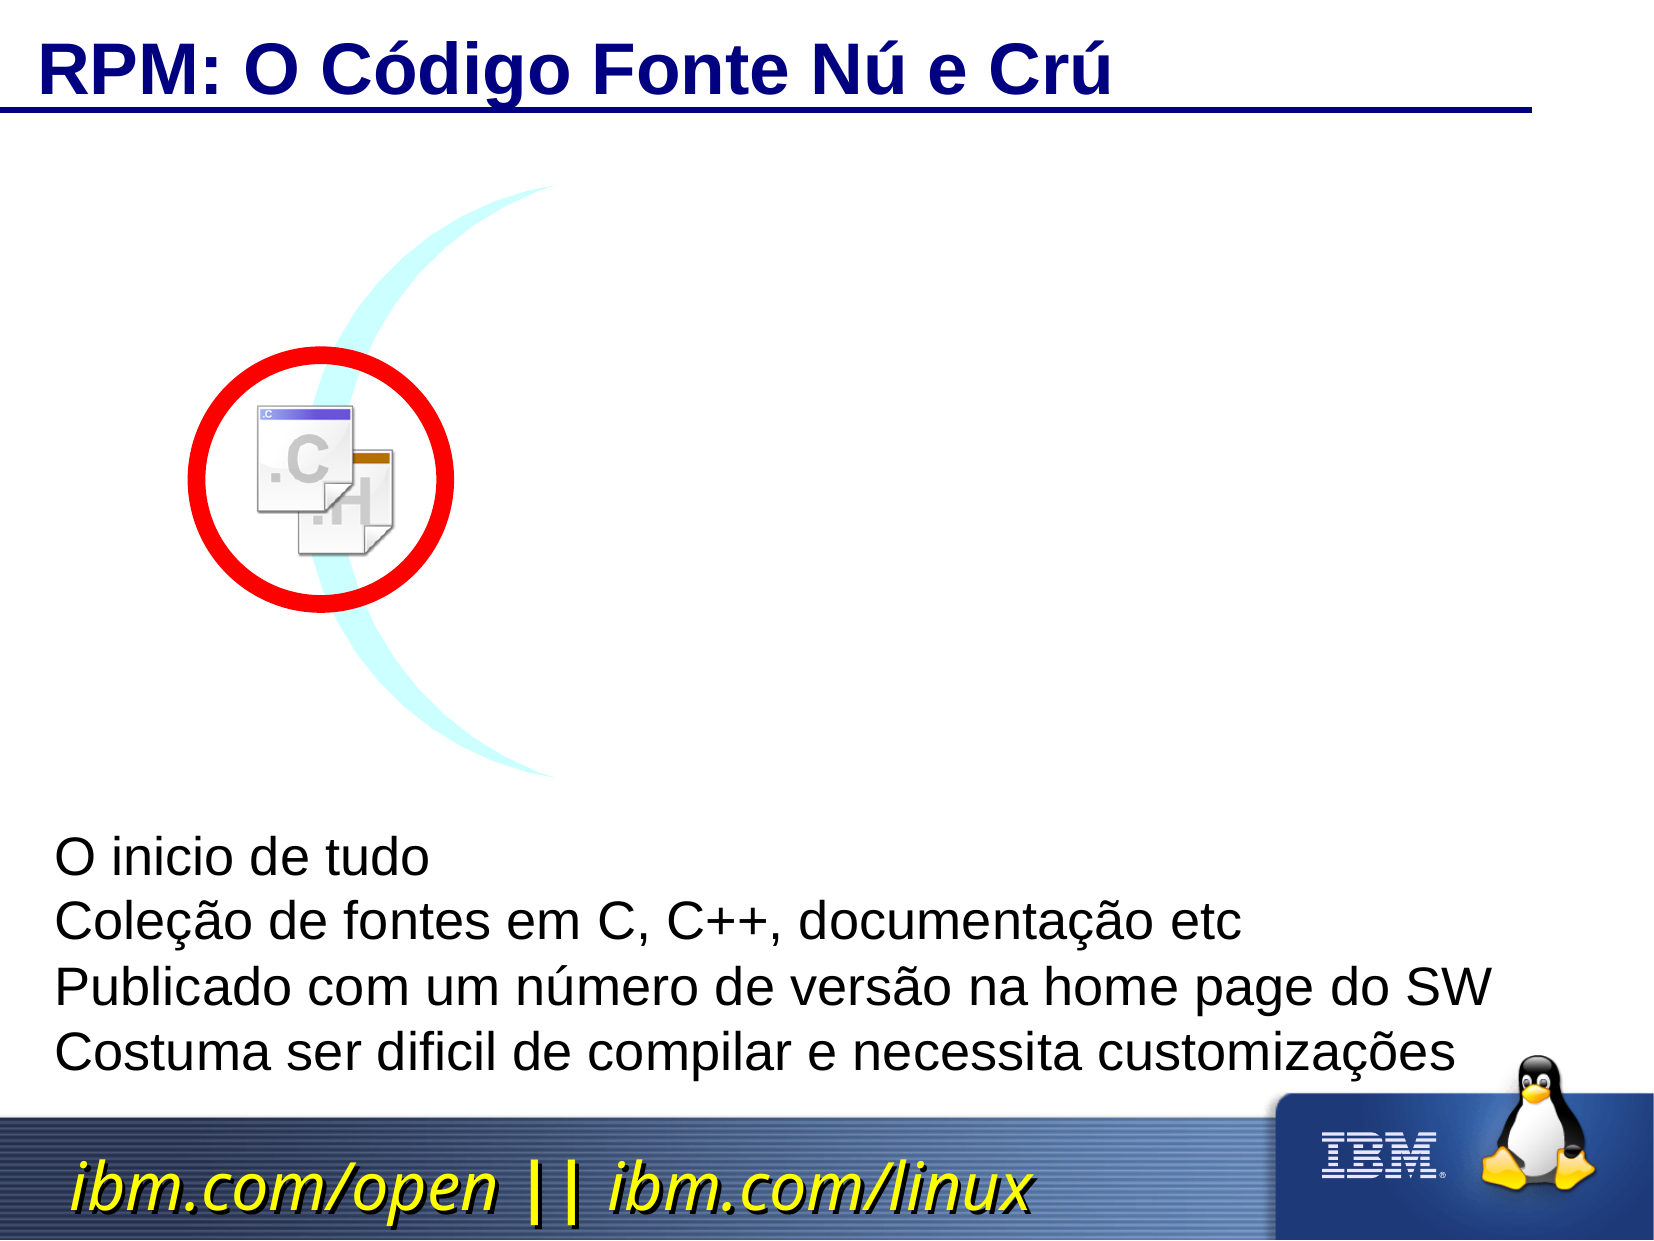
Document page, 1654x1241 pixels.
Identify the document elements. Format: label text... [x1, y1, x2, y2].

text_box RPM: O Código Fonte Nú e Crú [22, 15, 1433, 143]
text_box [312, 558, 359, 595]
list O inicio de tudo Coleção de fontes em C, C++, documentação etc Publicado com um número de versão na home page do SW Costuma ser dificil de compilar e necessita customizações [54, 831, 1602, 1112]
text_box [334, 185, 557, 354]
picture [254, 405, 403, 558]
picture [0, 1054, 1654, 1240]
text_box [312, 365, 360, 405]
text_box [333, 605, 557, 778]
